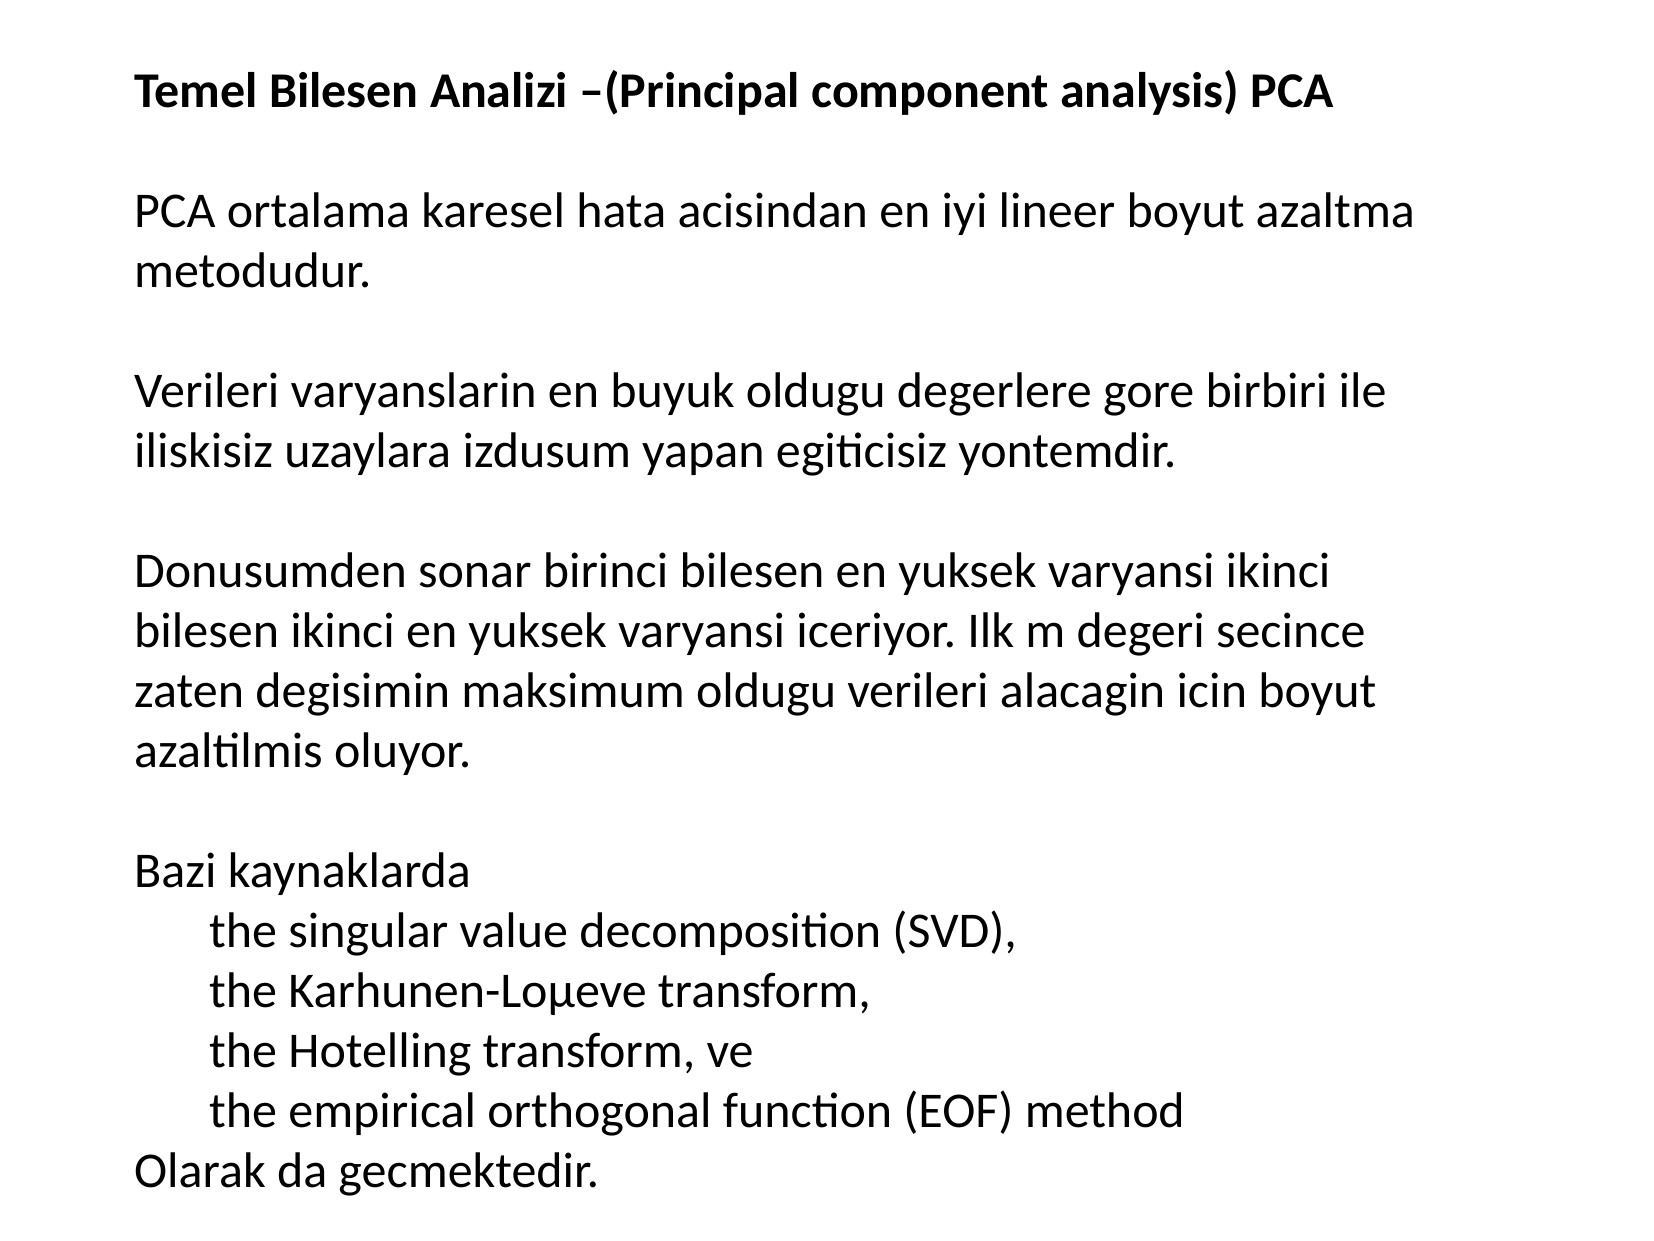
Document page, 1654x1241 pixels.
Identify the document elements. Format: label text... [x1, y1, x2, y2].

text_box Temel Bilesen Analizi –(Principal component analysis) PCA PCA ortalama karesel hata acisindan en iyi lineer boyut azaltma metodudur. Verileri varyanslarin en buyuk oldugu degerlere gore birbiri ile iliskisiz uzaylara izdusum yapan egiticisiz yontemdir. Donusumden sonar birinci bilesen en yuksek varyansi ikinci bilesen ikinci en yuksek varyansi iceriyor. Ilk m degeri secince zaten degisimin maksimum oldugu verileri alacagin icin boyut azaltilmis oluyor. Bazi kaynaklarda the singular value decomposition (SVD), the Karhunen-Loµeve transform, the Hotelling transform, ve the empirical orthogonal function (EOF) method Olarak da gecmektedir. [119, 50, 1461, 1205]
